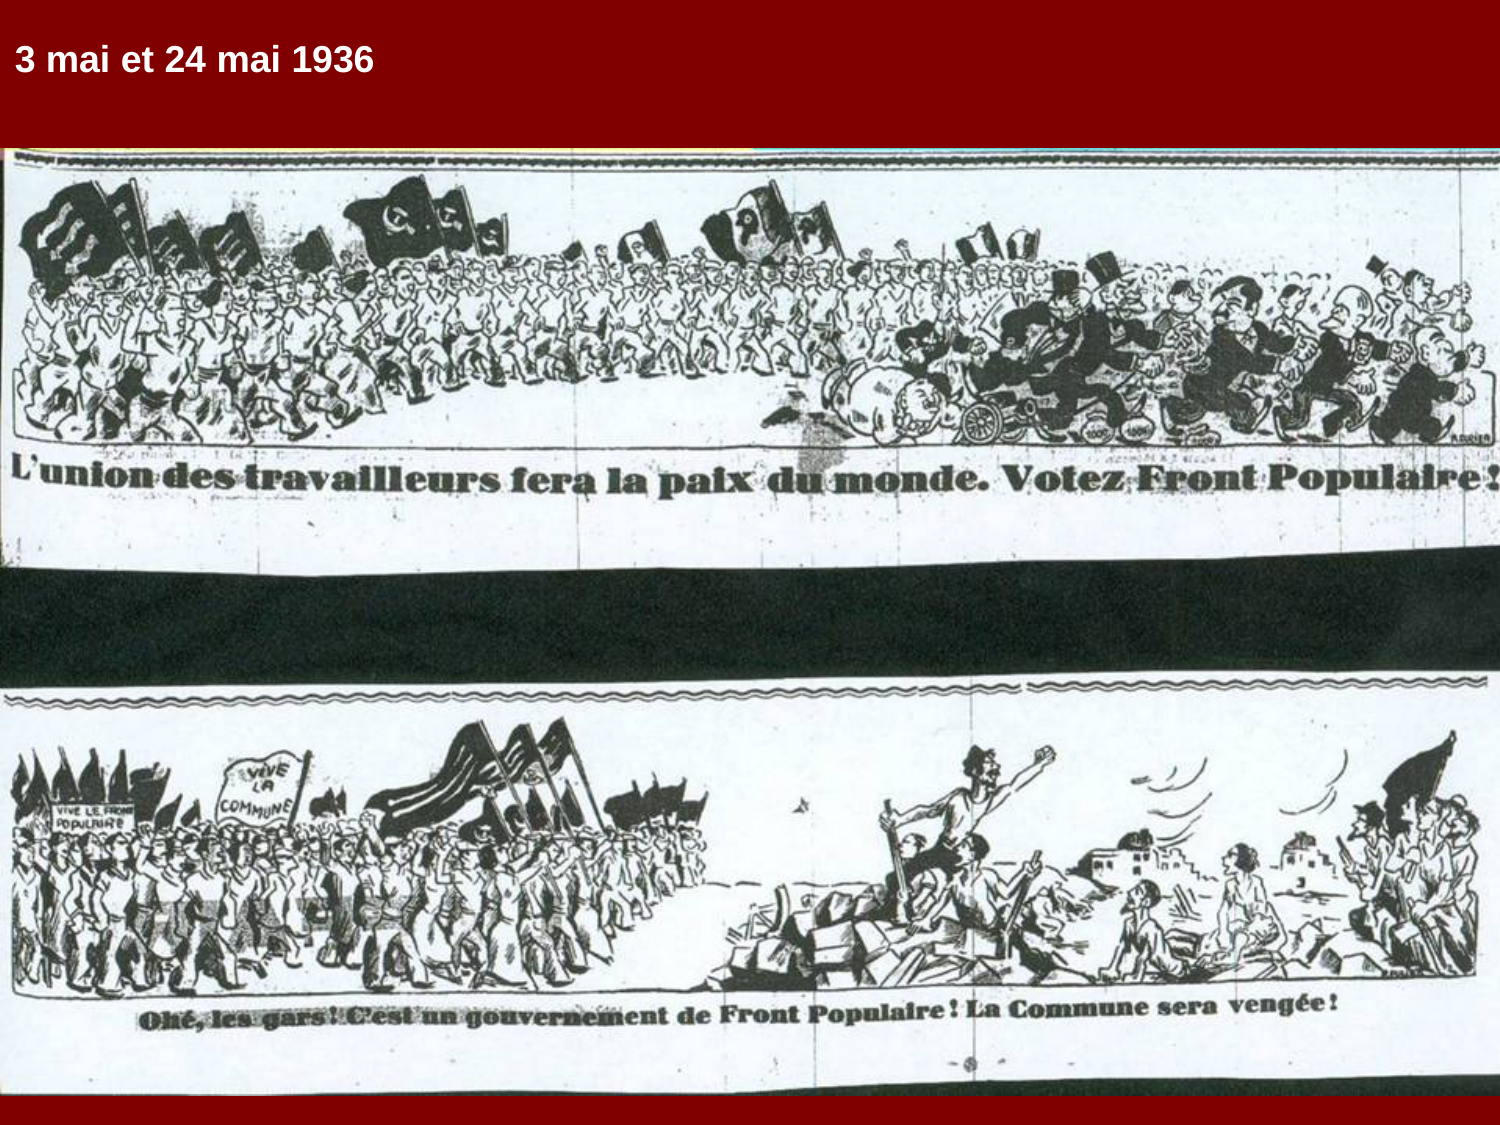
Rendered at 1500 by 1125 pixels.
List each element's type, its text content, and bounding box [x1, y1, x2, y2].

picture [0, 148, 1500, 1096]
text_box 3 mai et 24 mai 1936 [0, 31, 573, 89]
